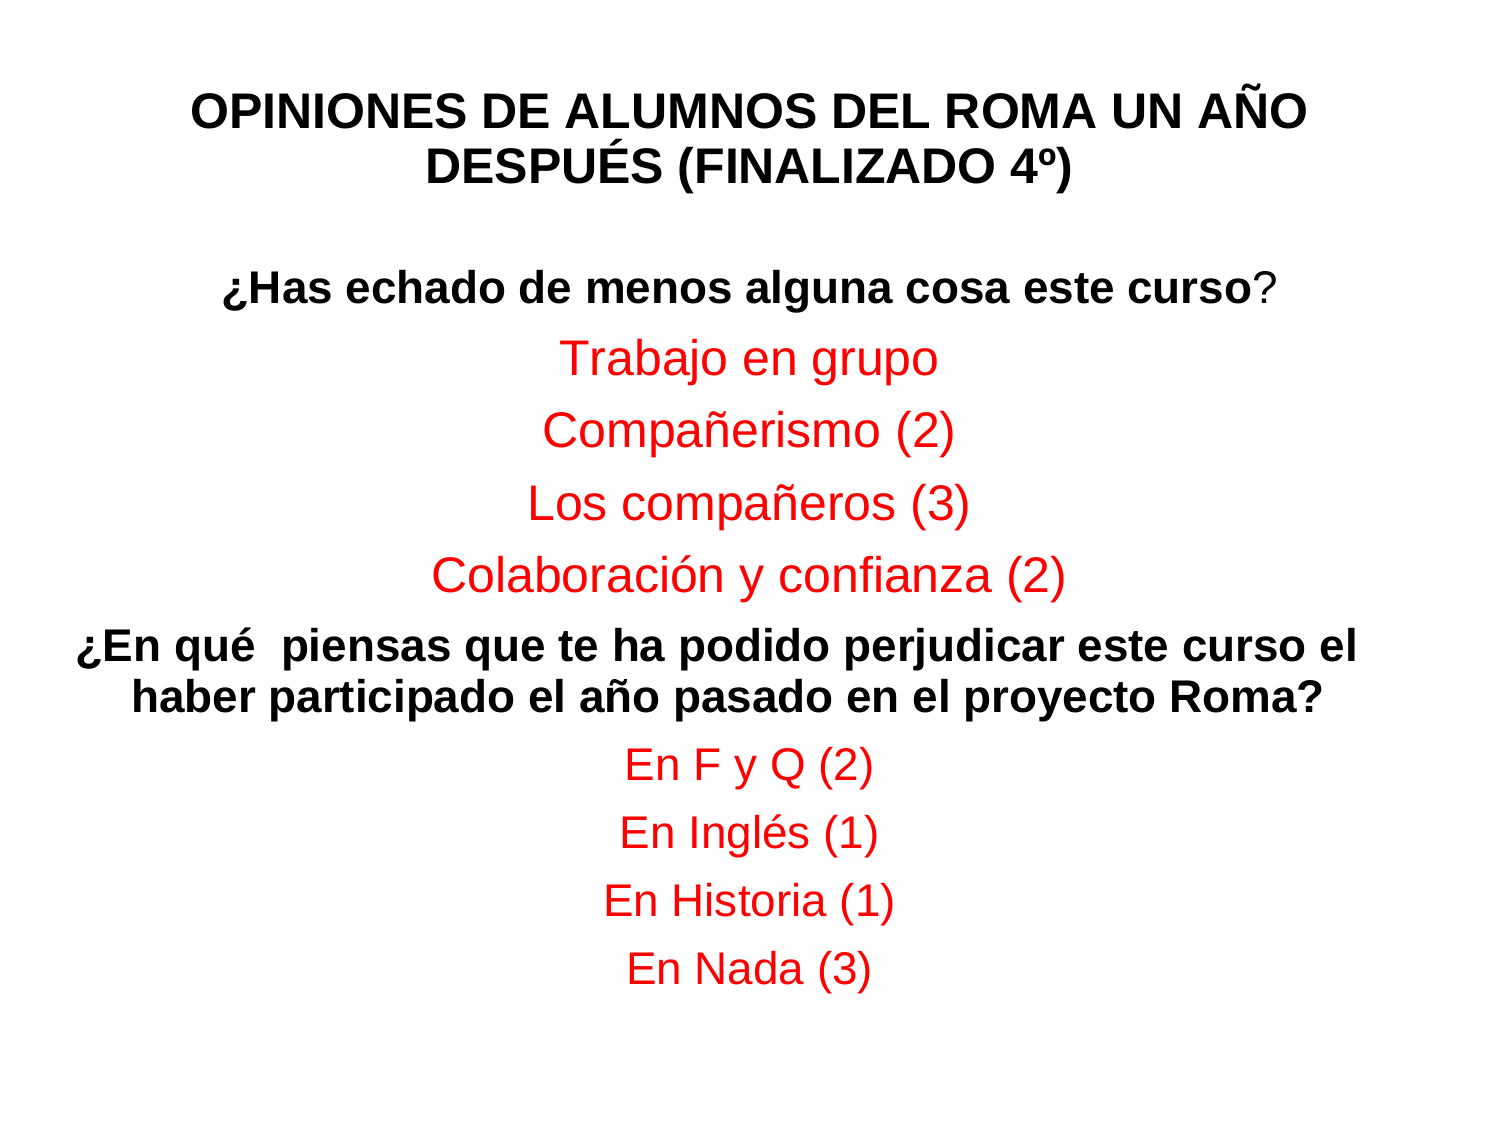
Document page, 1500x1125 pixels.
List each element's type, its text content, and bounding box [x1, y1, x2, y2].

list ¿Has echado de menos alguna cosa este curso? Trabajo en grupo Compañerismo (2) Los compañeros (3) Colaboración y confianza (2) ¿En qué piensas que te ha podido perjudicar este curso el haber participado el año pasado en el proyecto Roma? En F y Q (2) En Inglés (1) En Historia (1) En Nada (3) [74, 262, 1425, 997]
title OPINIONES DE ALUMNOS DEL ROMA UN AÑO DESPUÉS (FINALIZADO 4º) [74, 28, 1425, 249]
